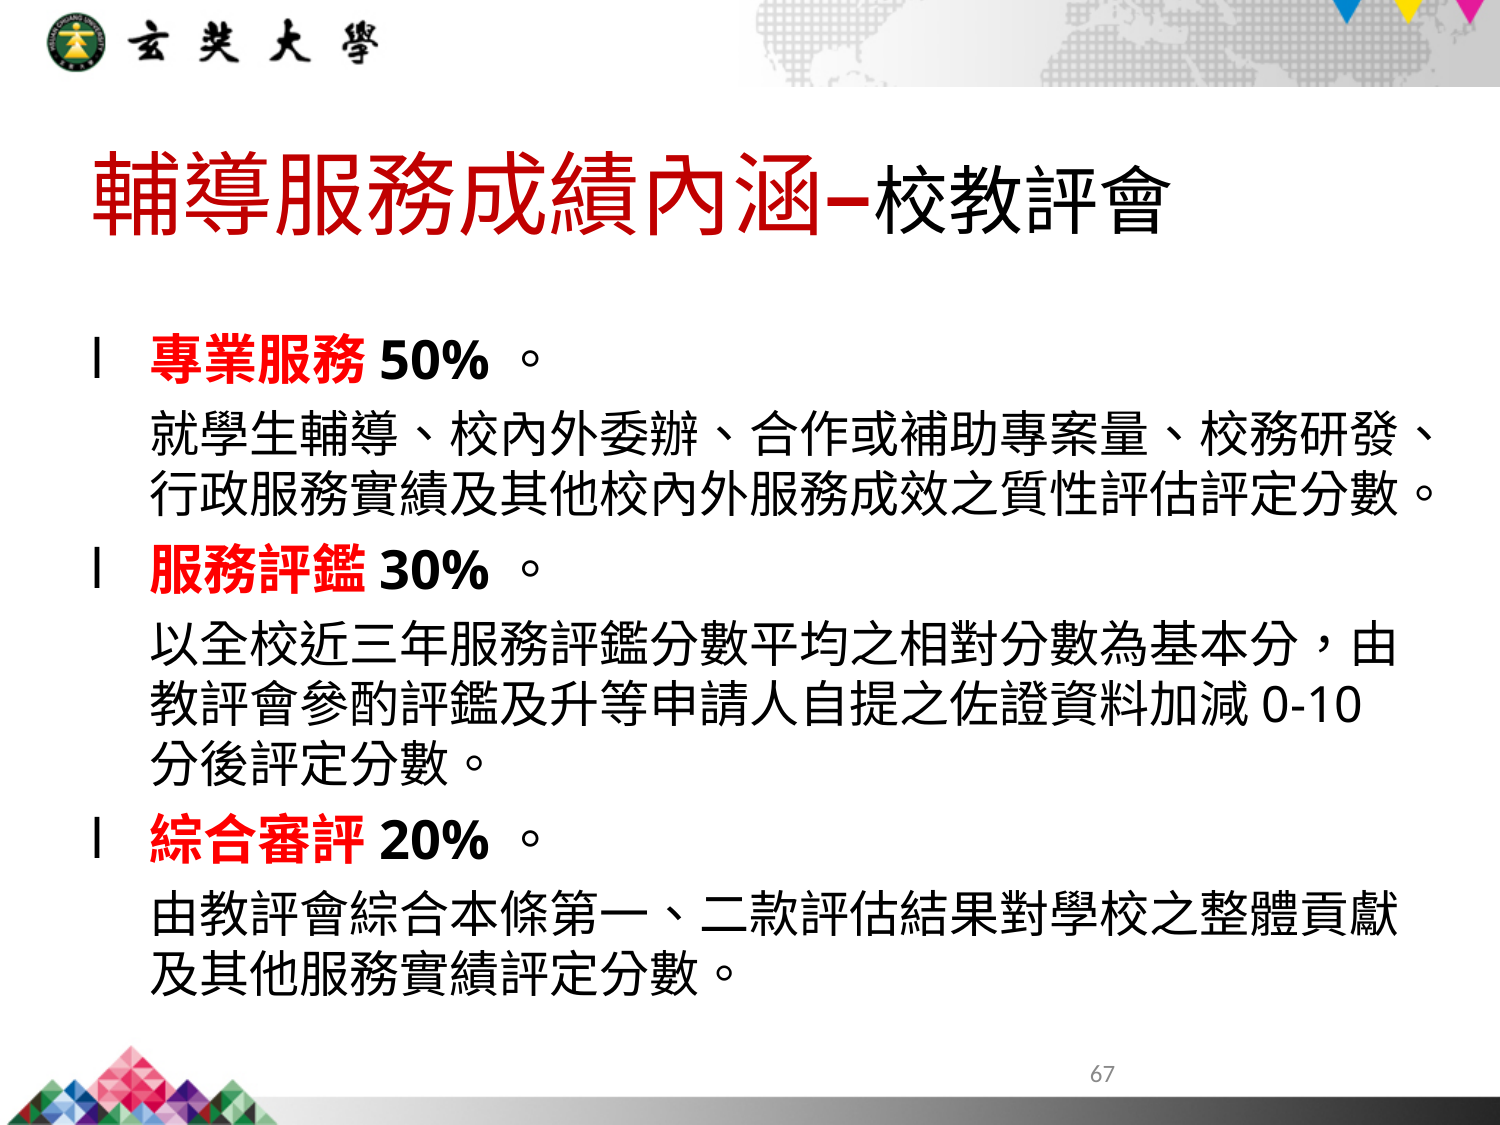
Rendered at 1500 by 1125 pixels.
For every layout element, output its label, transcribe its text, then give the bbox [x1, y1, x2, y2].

text_box 67 [1074, 1042, 1426, 1103]
text_box 專業服務50%。 就學生輔導、校內外委辦、合作或補助專案量、校務研發、行政服務實績及其他校內外服務成效之質性評估評定分數。 服務評鑑30%。 以全校近三年服務評鑑分數平均之相對分數為基本分，由教評會參酌評鑑及升等申請人自提之佐證資料加減0-10分後評定分數。 綜合審評20%。 由教評會綜合本條第一、二款評估結果對學校之整體貢獻及其他服務實績評定分數。 [75, 317, 1426, 1038]
text_box 輔導服務成績內涵–校教評會 [75, 115, 1426, 268]
